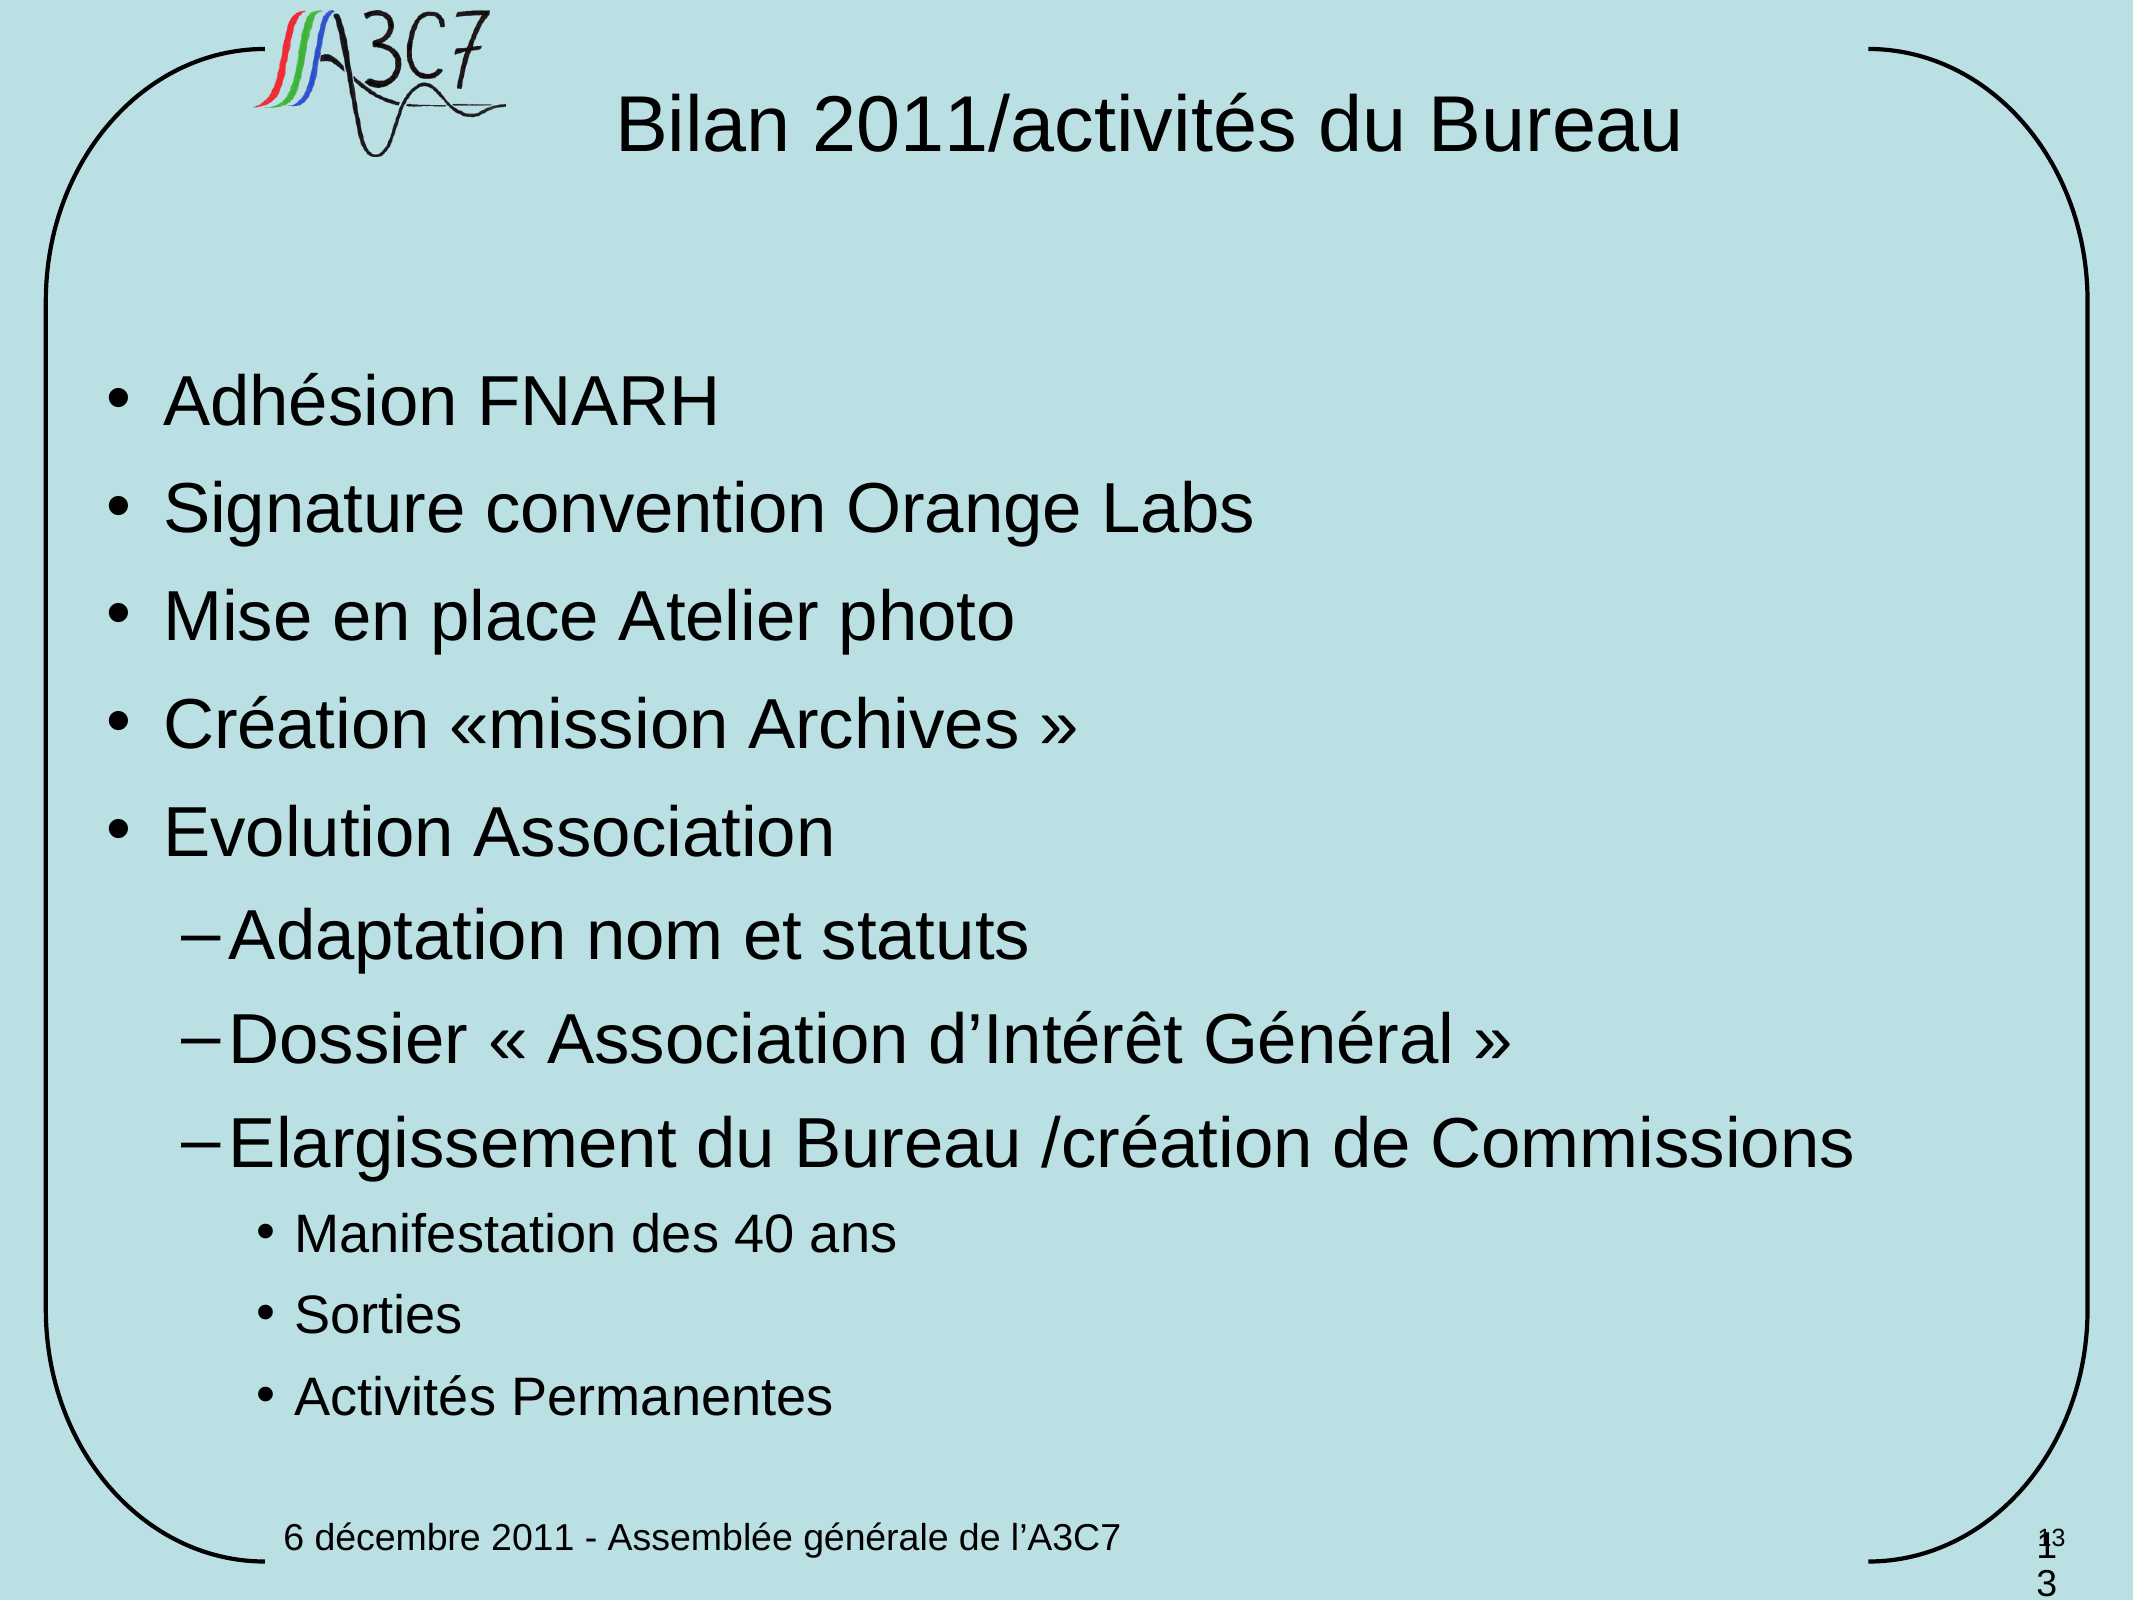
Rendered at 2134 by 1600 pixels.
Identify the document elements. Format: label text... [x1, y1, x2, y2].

picture [253, 10, 506, 64]
title Bilan 2011/activités du Bureau [106, 64, 2028, 346]
list Adhésion FNARH Signature convention Orange Labs Mise en place Atelier photo Création «mission Archives » Evolution Association Adaptation nom et statuts Dossier « Association d’Intérêt Général » Elargissement du Bureau /création de Commissions Manifestation des 40 ans Sorties Activités Permanentes [92, 346, 2092, 1600]
text_box <numéro> [2021, 1513, 2082, 1574]
